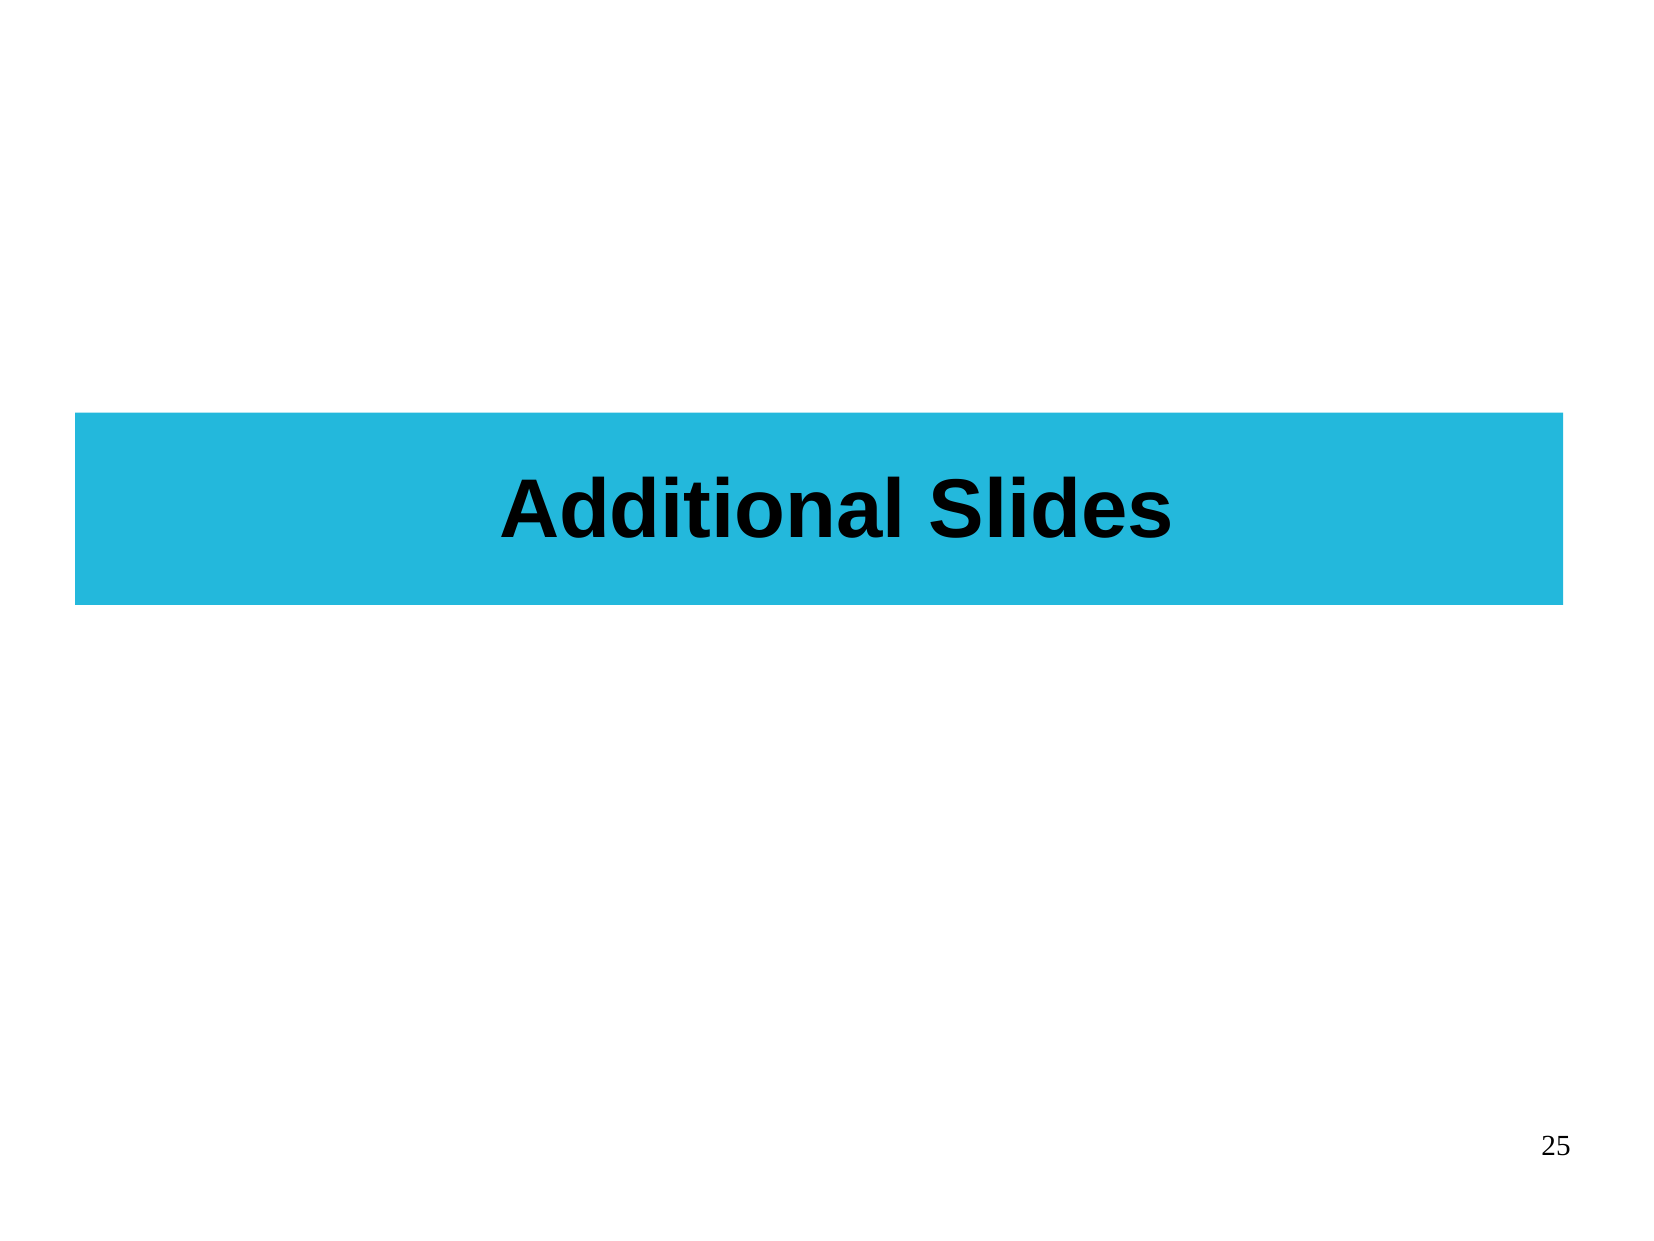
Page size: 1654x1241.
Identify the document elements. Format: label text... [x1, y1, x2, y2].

title Additional Slides [75, 412, 1564, 605]
